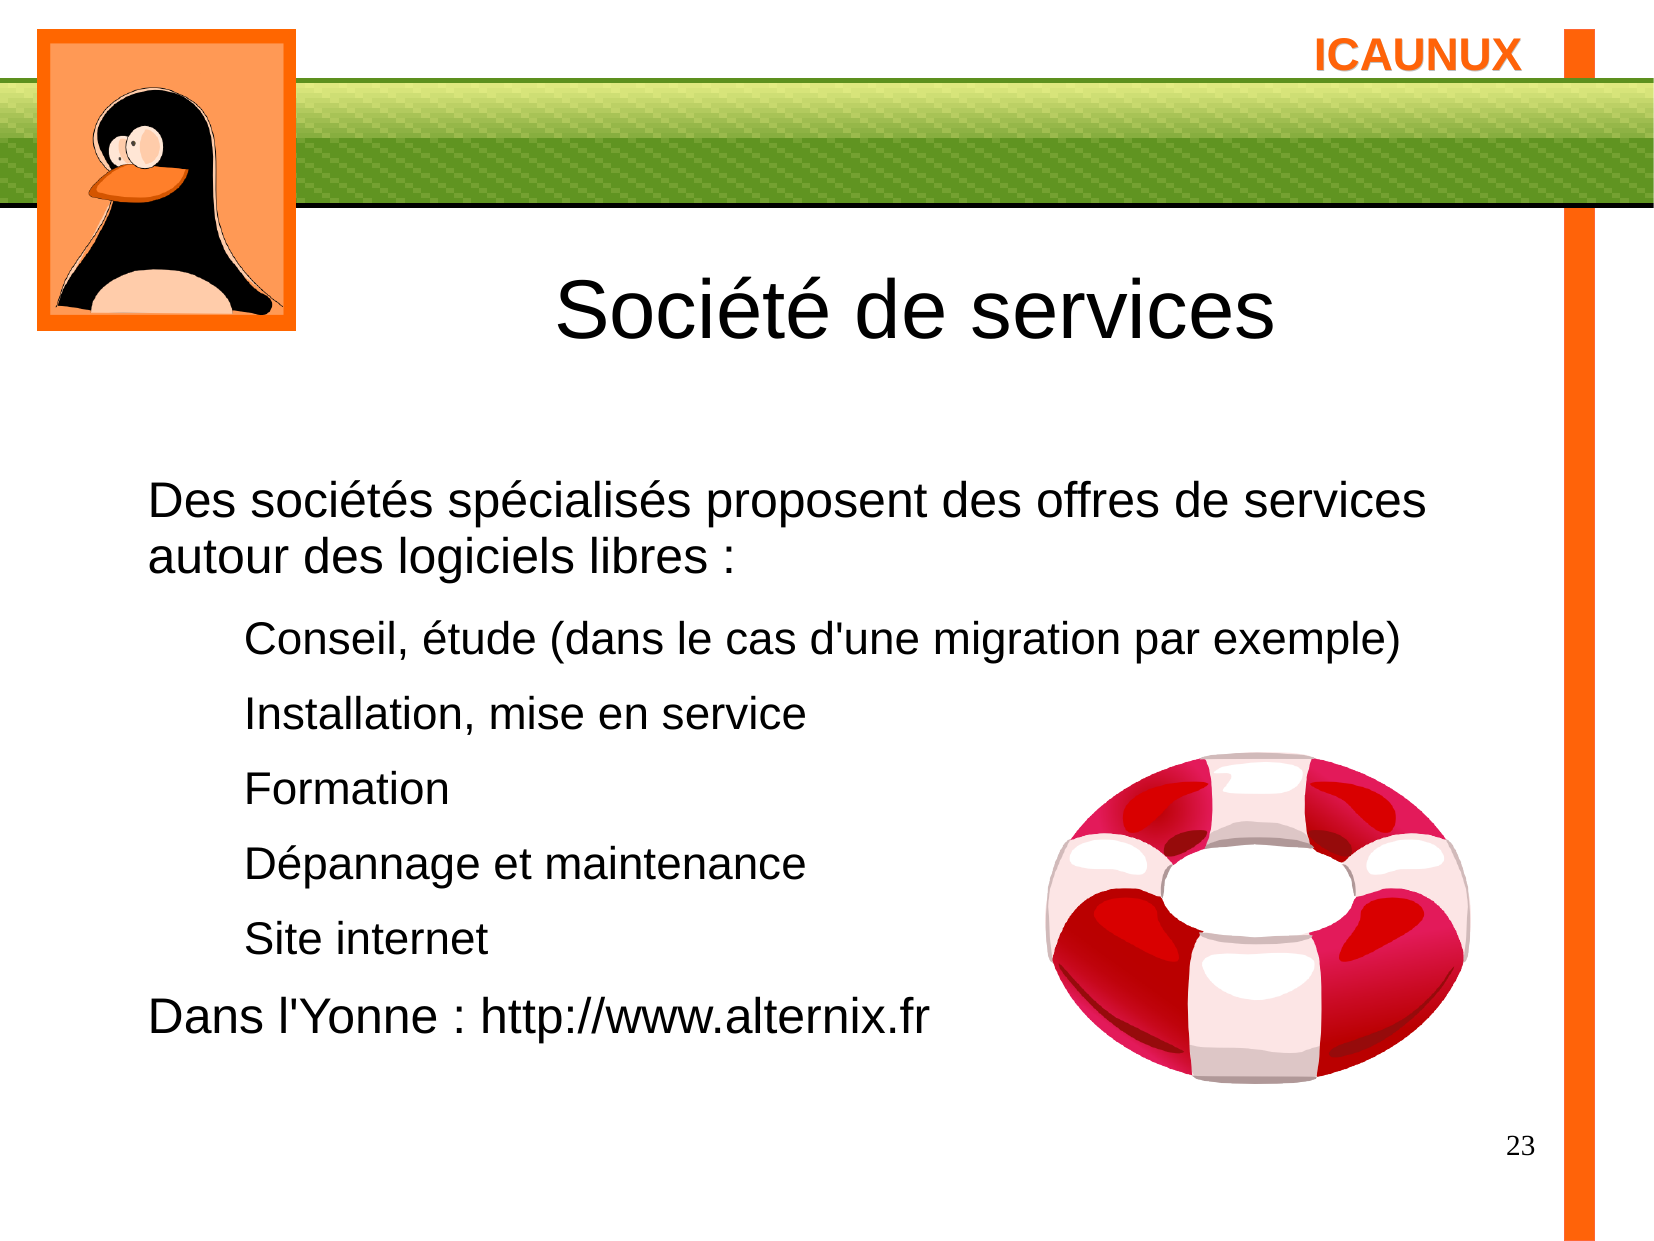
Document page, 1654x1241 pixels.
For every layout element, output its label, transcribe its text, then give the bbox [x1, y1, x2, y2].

list Des sociétés spécialisés proposent des offres de services autour des logiciels libres : Conseil, étude (dans le cas d'une migration par exemple) Installation, mise en service Formation Dépannage et maintenance Site internet Dans l'Yonne : http://www.alternix.fr [147, 472, 1571, 1109]
picture [1045, 752, 1471, 1084]
title Société de services [324, 235, 1506, 384]
picture [0, 29, 1654, 331]
